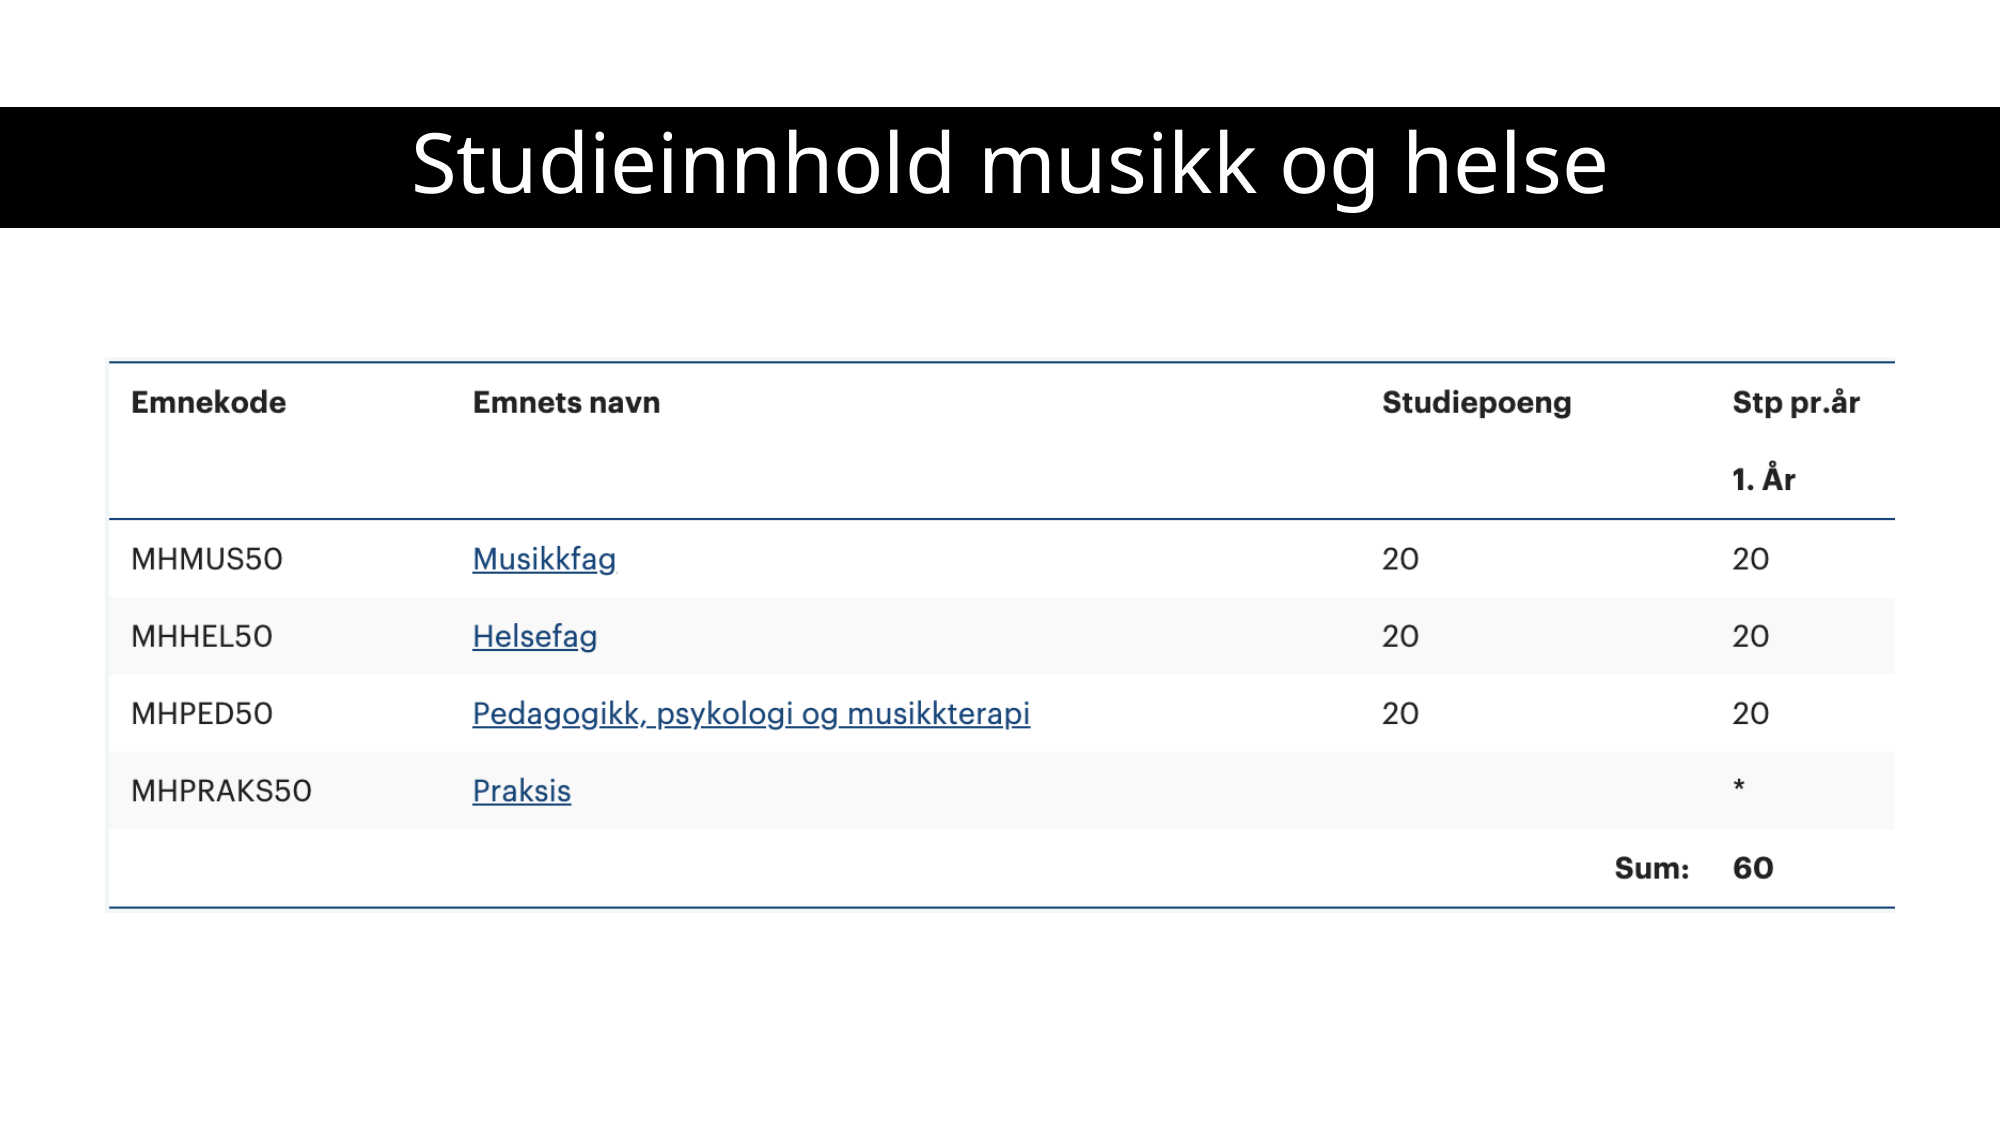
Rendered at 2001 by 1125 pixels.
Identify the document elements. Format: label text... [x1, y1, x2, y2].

title Studieinnhold musikk og helse [91, 105, 1931, 228]
text_box [1931, 107, 2000, 228]
picture [105, 357, 1895, 913]
text_box [0, 107, 91, 228]
